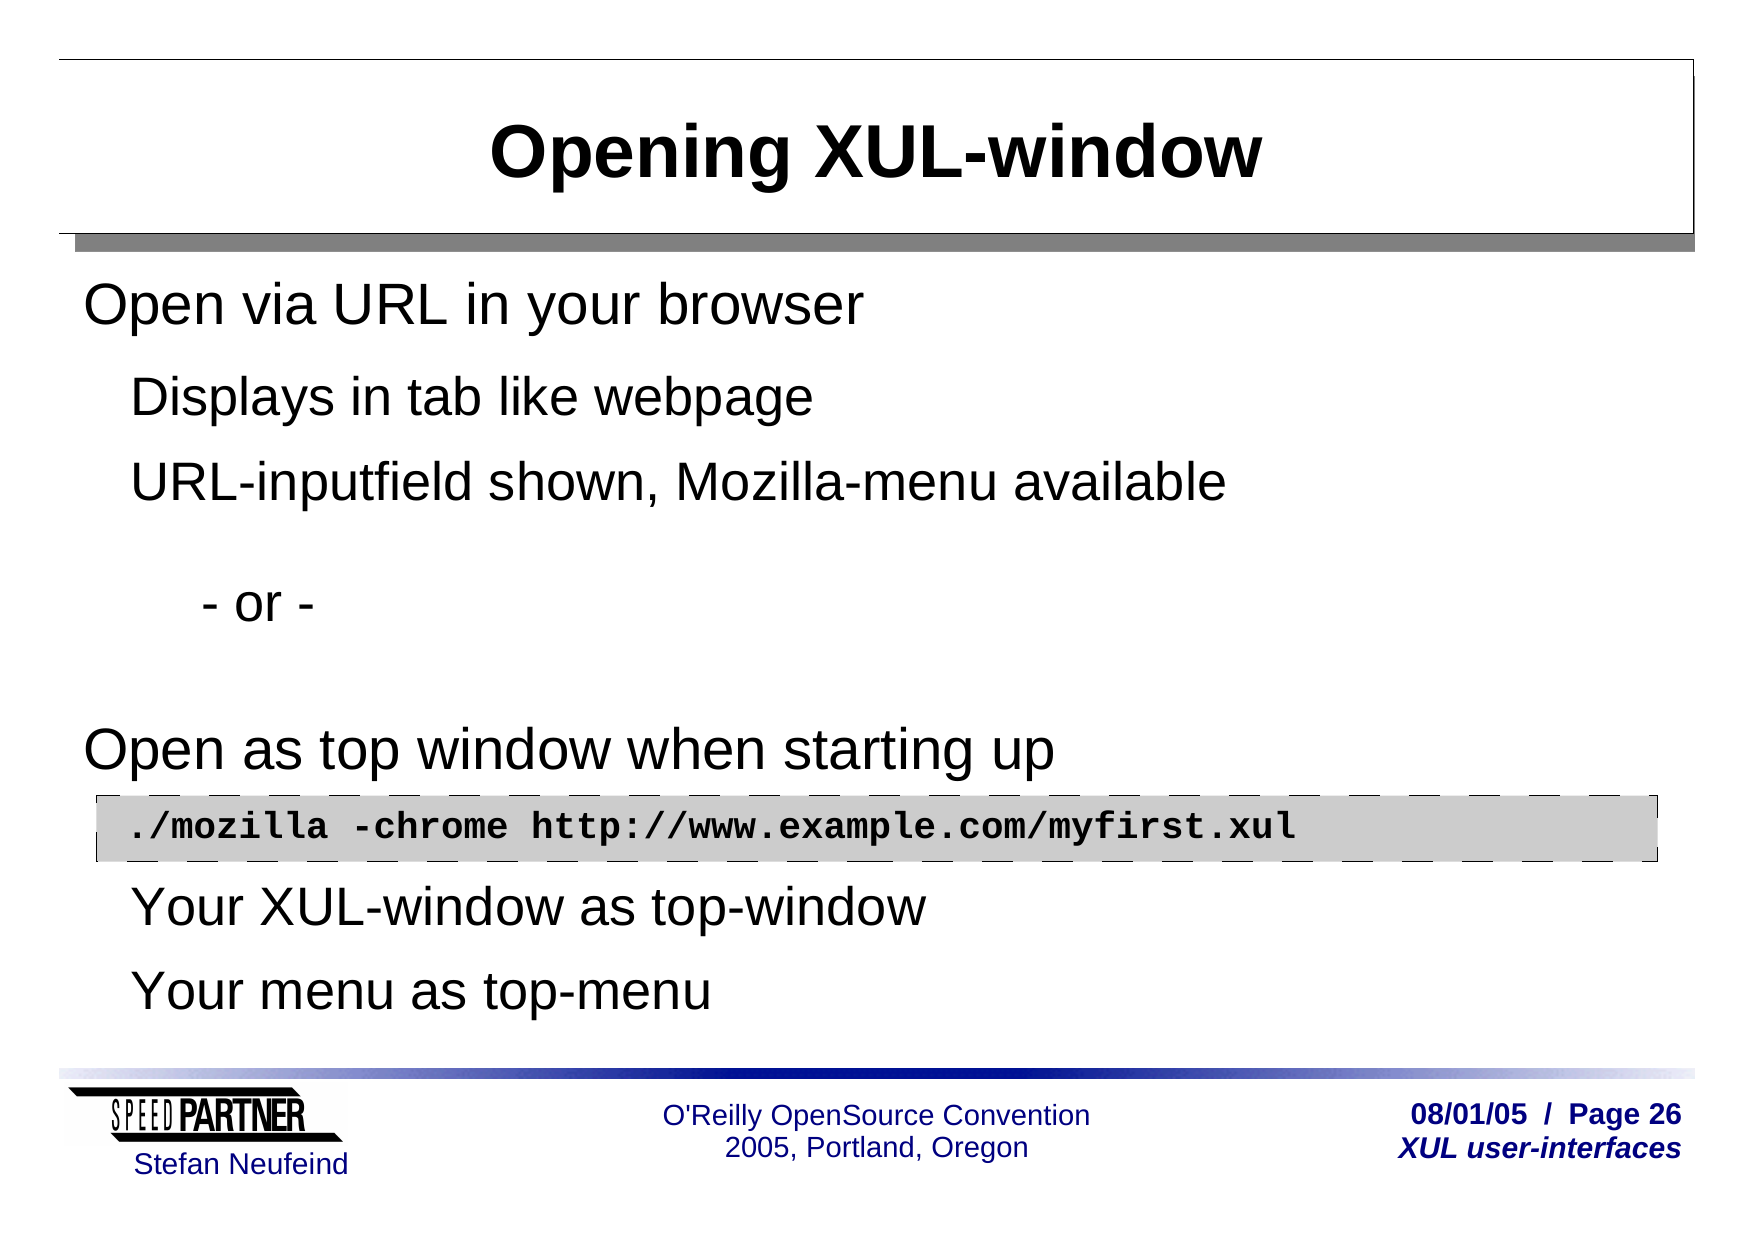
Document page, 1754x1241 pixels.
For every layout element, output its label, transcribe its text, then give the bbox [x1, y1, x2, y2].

picture [64, 1082, 348, 1146]
text_box ./mozilla -chrome http://www.example.com/myfirst.xul [96, 795, 1658, 862]
list Open via URL in your browser Displays in tab like webpage URL-inputfield shown, Mozilla-menu available - or - Open as top window when starting up Your XUL-window as top-window Your menu as top-menu [71, 272, 1695, 1055]
picture [59, 1068, 1695, 1079]
title Opening XUL-window [59, 59, 1695, 244]
